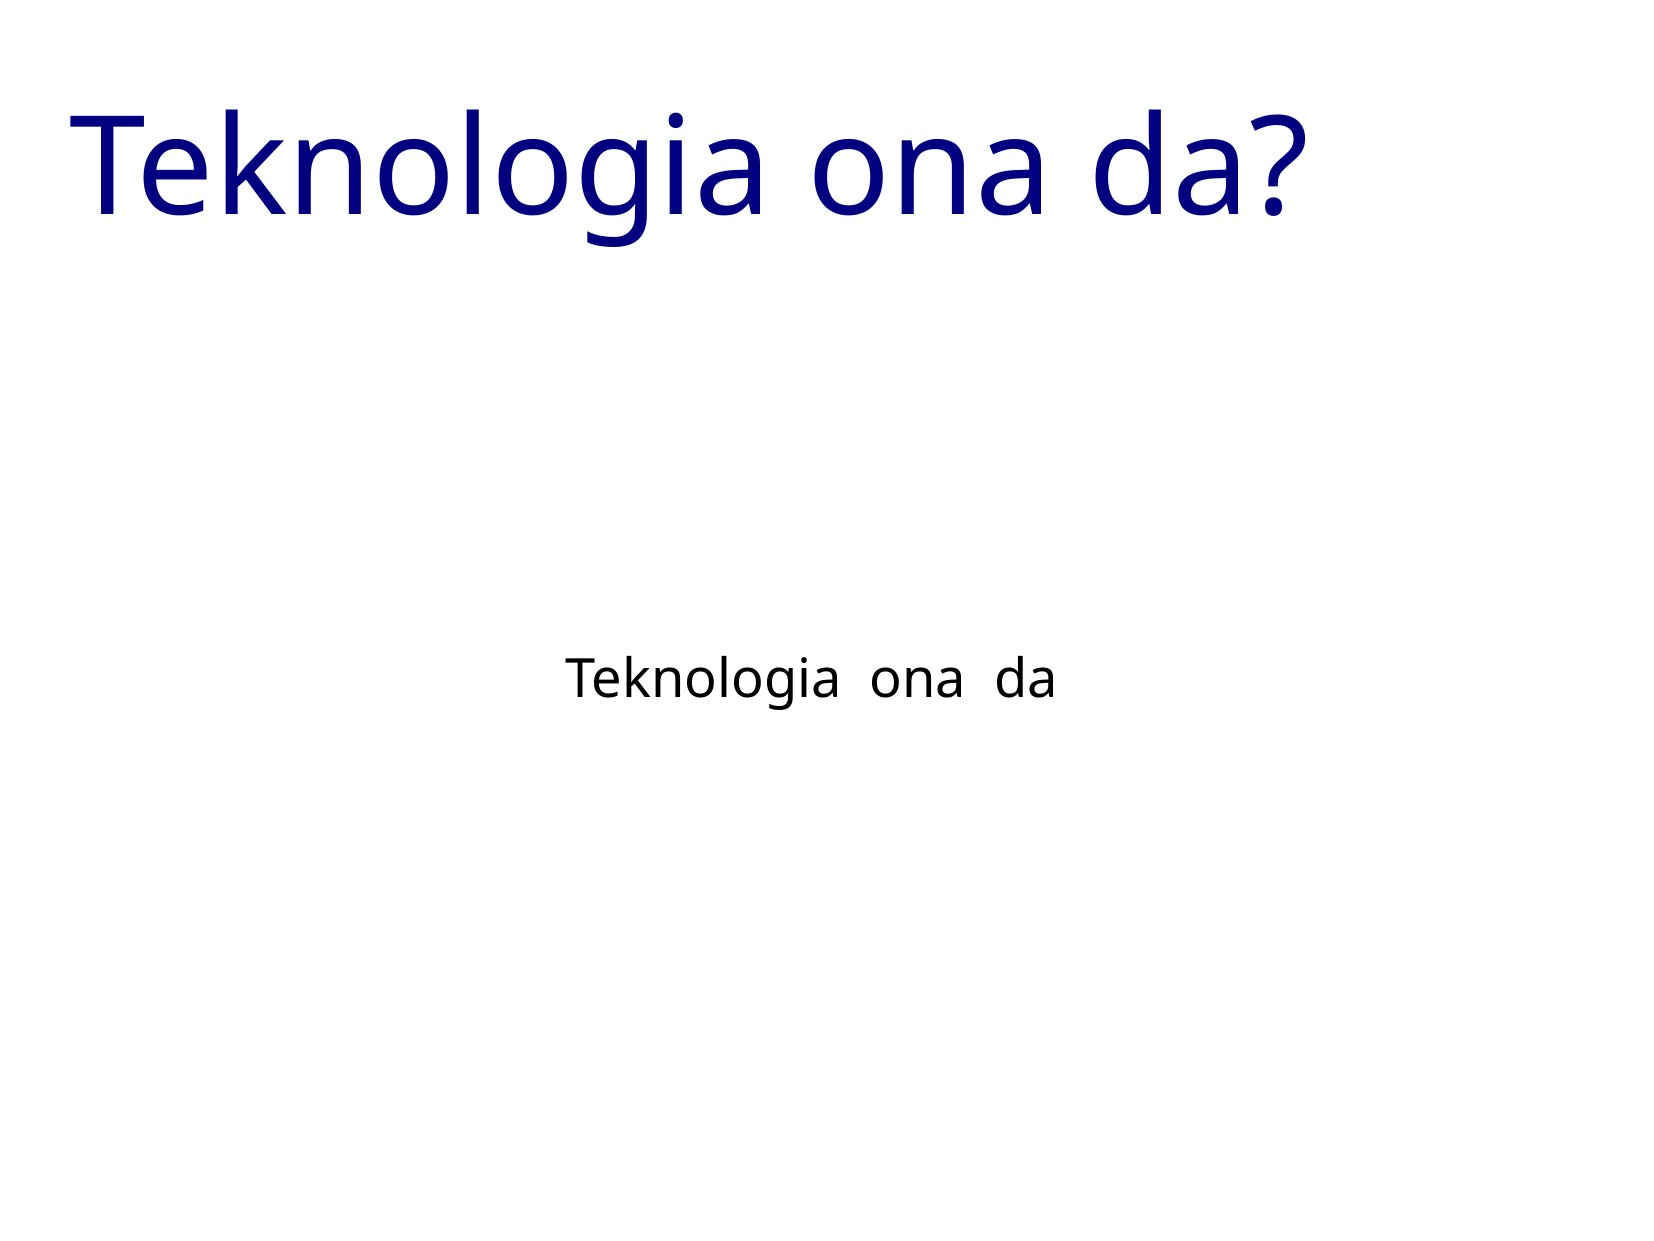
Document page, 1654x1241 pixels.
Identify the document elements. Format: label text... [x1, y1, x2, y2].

text_box Teknologia ona da [0, 632, 1625, 718]
text_box Teknologia ona da? [55, 59, 1516, 237]
